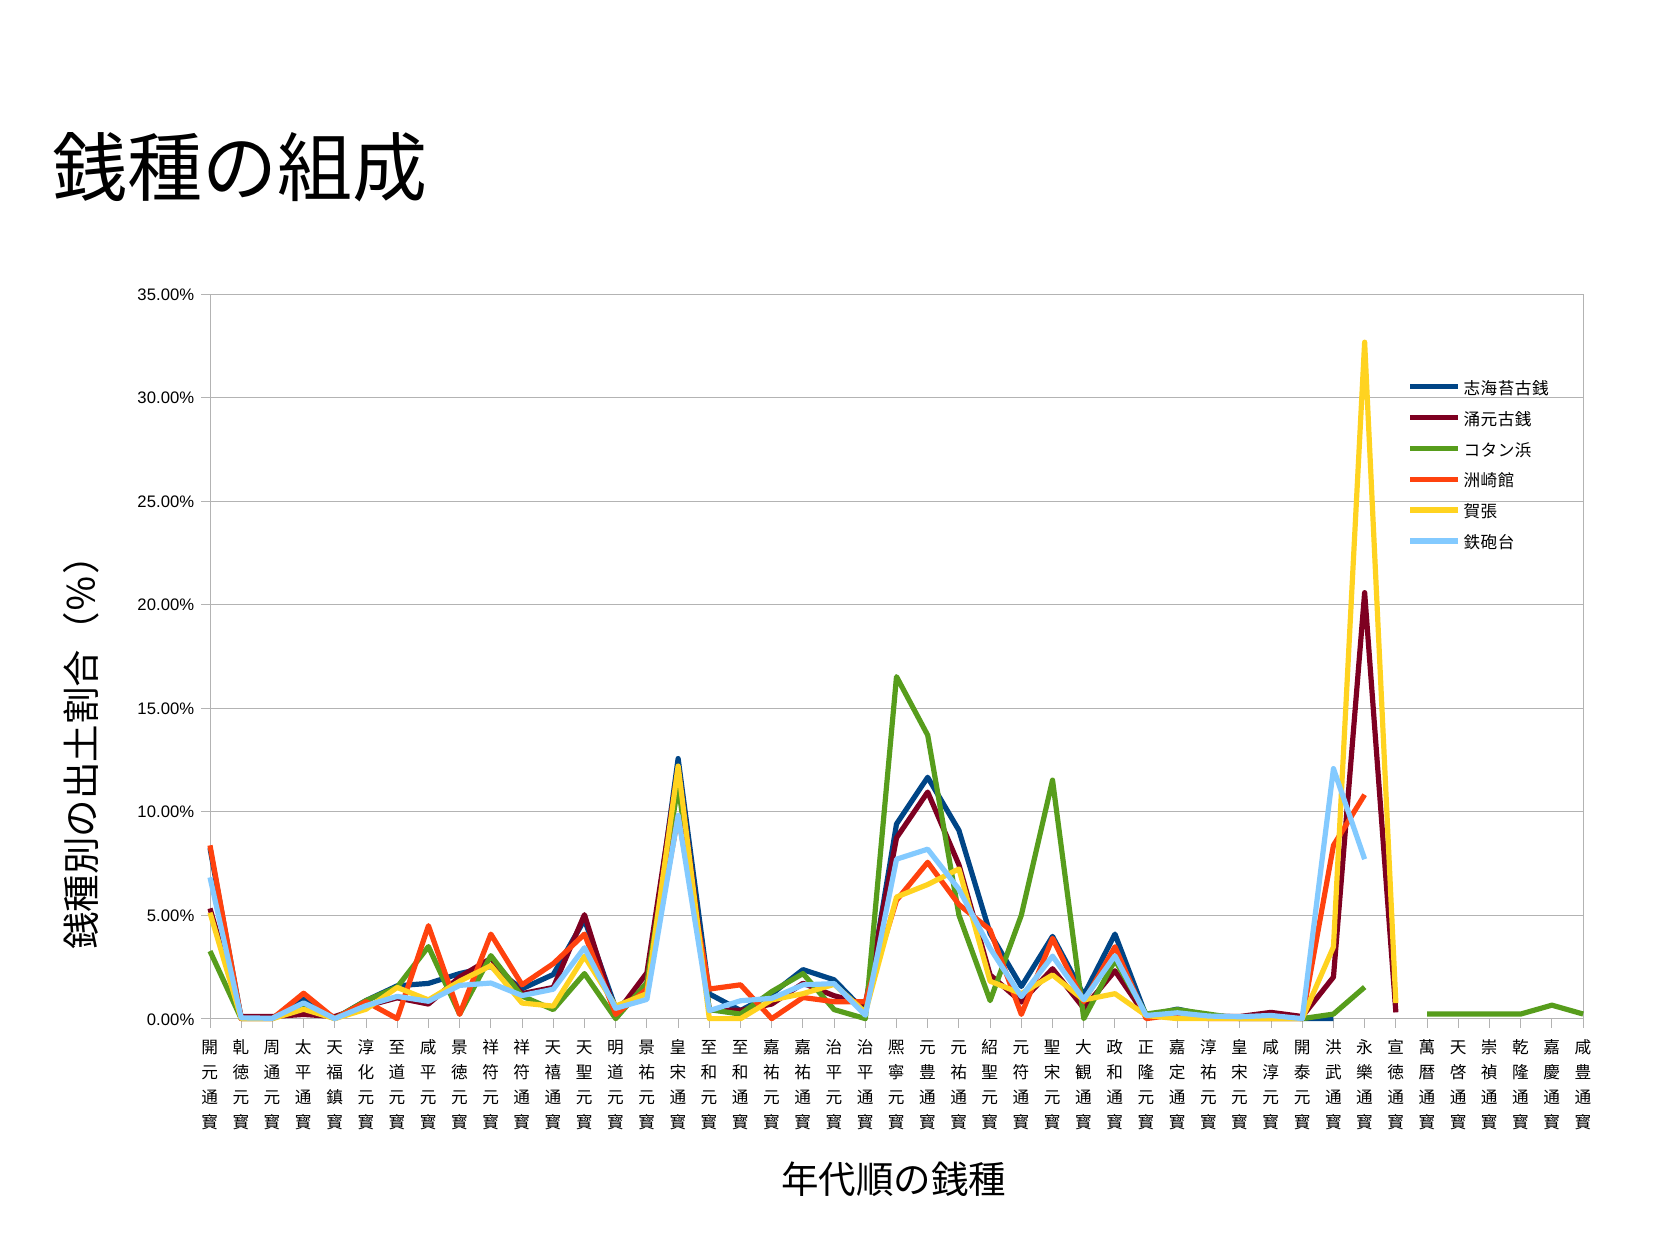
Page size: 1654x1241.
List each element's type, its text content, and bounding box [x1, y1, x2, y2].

text_box 銭種の組成 [37, 101, 865, 197]
chart [0, 265, 1654, 1241]
